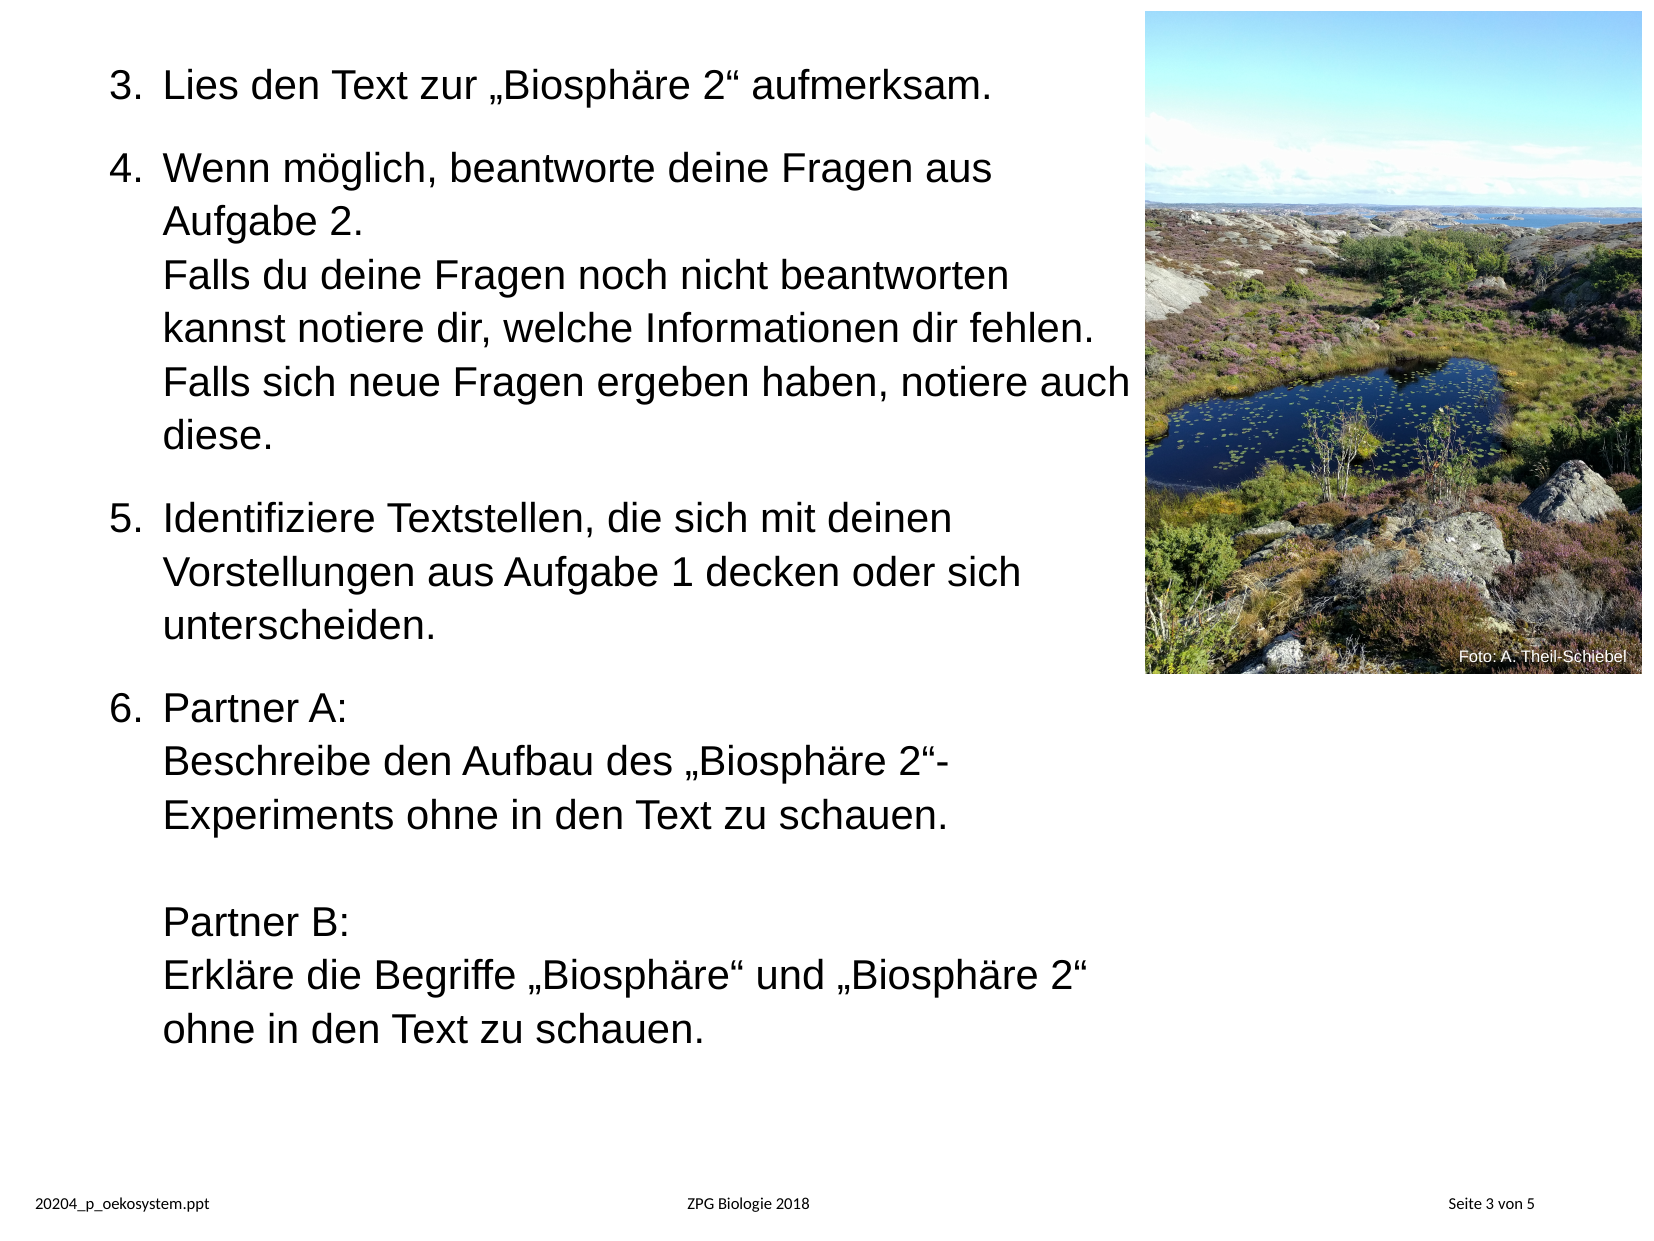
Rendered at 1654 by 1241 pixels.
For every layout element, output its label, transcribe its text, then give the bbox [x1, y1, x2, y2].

text_box Lies den Text zur „Biosphäre 2“ aufmerksam. Wenn möglich, beantworte deine Fragen aus Aufgabe 2. Falls du deine Fragen noch nicht beantworten kannst notiere dir, welche Informationen dir fehlen. Falls sich neue Fragen ergeben haben, notiere auch diese. Identifiziere Textstellen, die sich mit deinen Vorstellungen aus Aufgabe 1 decken oder sich unterscheiden. Partner A: Beschreibe den Aufbau des „Biosphäre 2“-Experiments ohne in den Text zu schauen. Partner B: Erkläre die Begriffe „Biosphäre“ und „Biosphäre 2“ ohne in den Text zu schauen. [23, 47, 1146, 1060]
text_box 20204_p_oekosystem.ppt ZPG Biologie 2018 Seite 3 von 5 [20, 1185, 1615, 1222]
picture [1145, 11, 1642, 674]
text_box Foto: A. Theil-Schiebel [1417, 639, 1642, 674]
